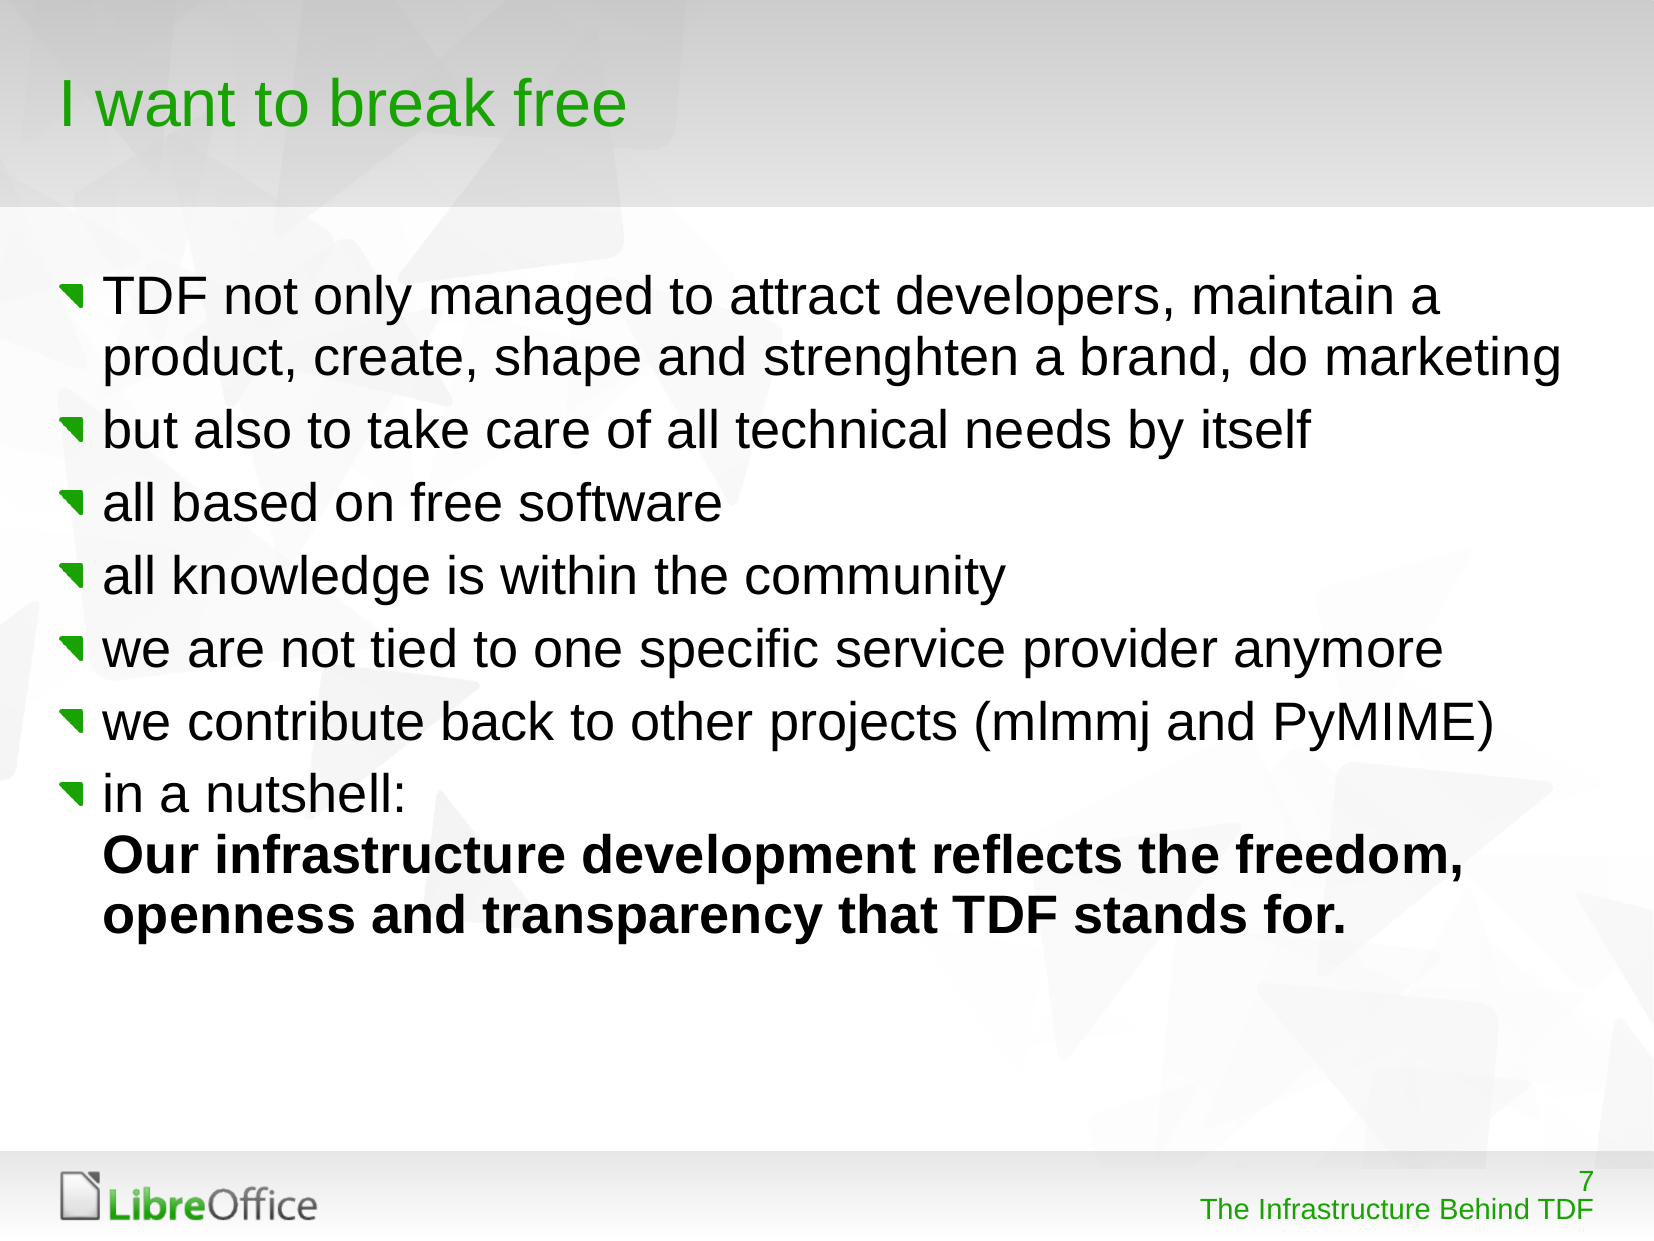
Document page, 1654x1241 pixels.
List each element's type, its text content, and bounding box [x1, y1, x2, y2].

title I want to break free [59, 29, 1595, 178]
picture [0, 0, 783, 931]
list TDF not only managed to attract developers, maintain a product, create, shape and strenghten a brand, do marketing but also to take care of all technical needs by itself all based on free software all knowledge is within the community we are not tied to one specific service provider anymore we contribute back to other projects (mlmmj and PyMIME) in a nutshell: Our infrastructure development reflects the freedom, openness and transparency that TDF stands for. [59, 265, 1595, 1114]
picture [915, 548, 1654, 1169]
picture [41, 1152, 337, 1240]
